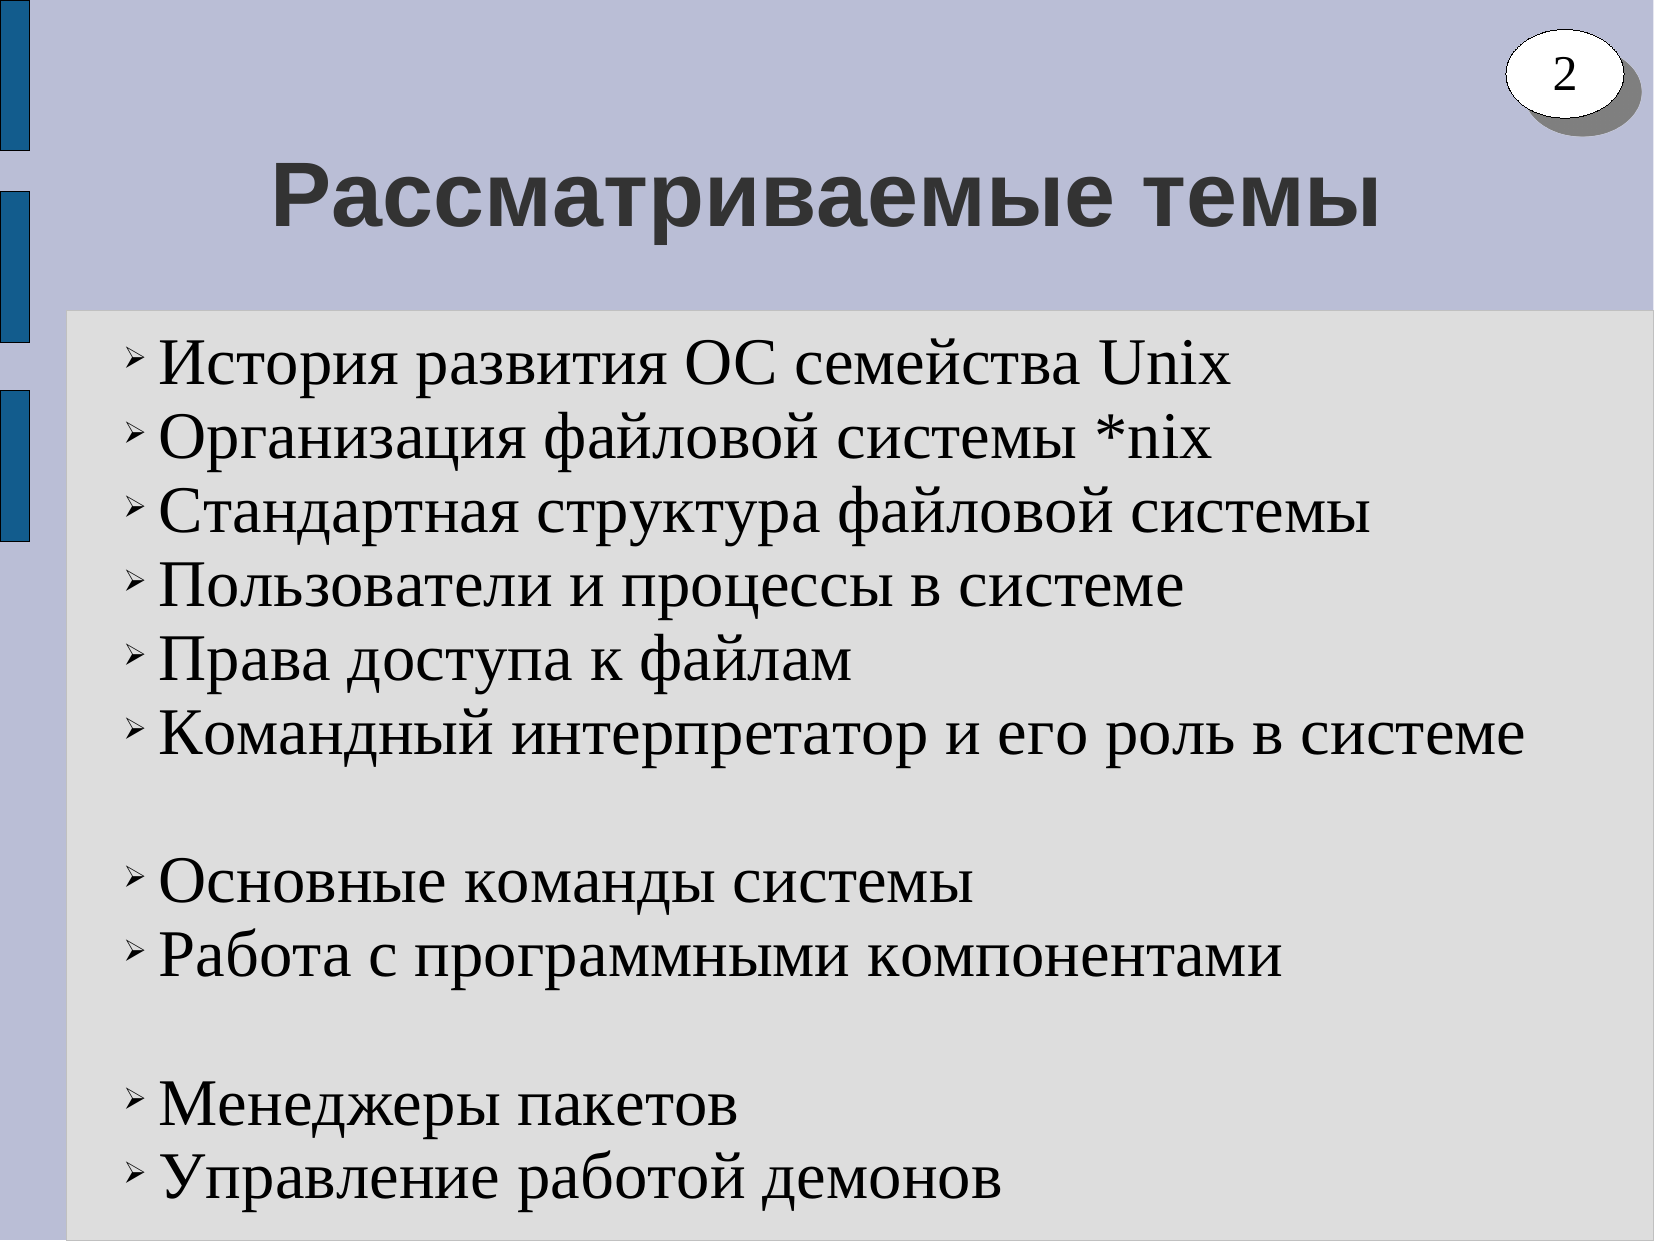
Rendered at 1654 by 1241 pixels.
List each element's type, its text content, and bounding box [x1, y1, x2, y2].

title Рассматриваемые темы [121, 91, 1534, 299]
text_box 2 [1505, 29, 1625, 119]
subtitle История развития ОС семейства Unix Организация файловой системы *nix Стандартная структура файловой системы Пользователи и процессы в системе Права доступа к файлам Командный интерпретатор и его роль в системе Основные команды системы Работа с программными компонентами Менеджеры пакетов Управление работой демонов [123, 324, 1536, 1214]
